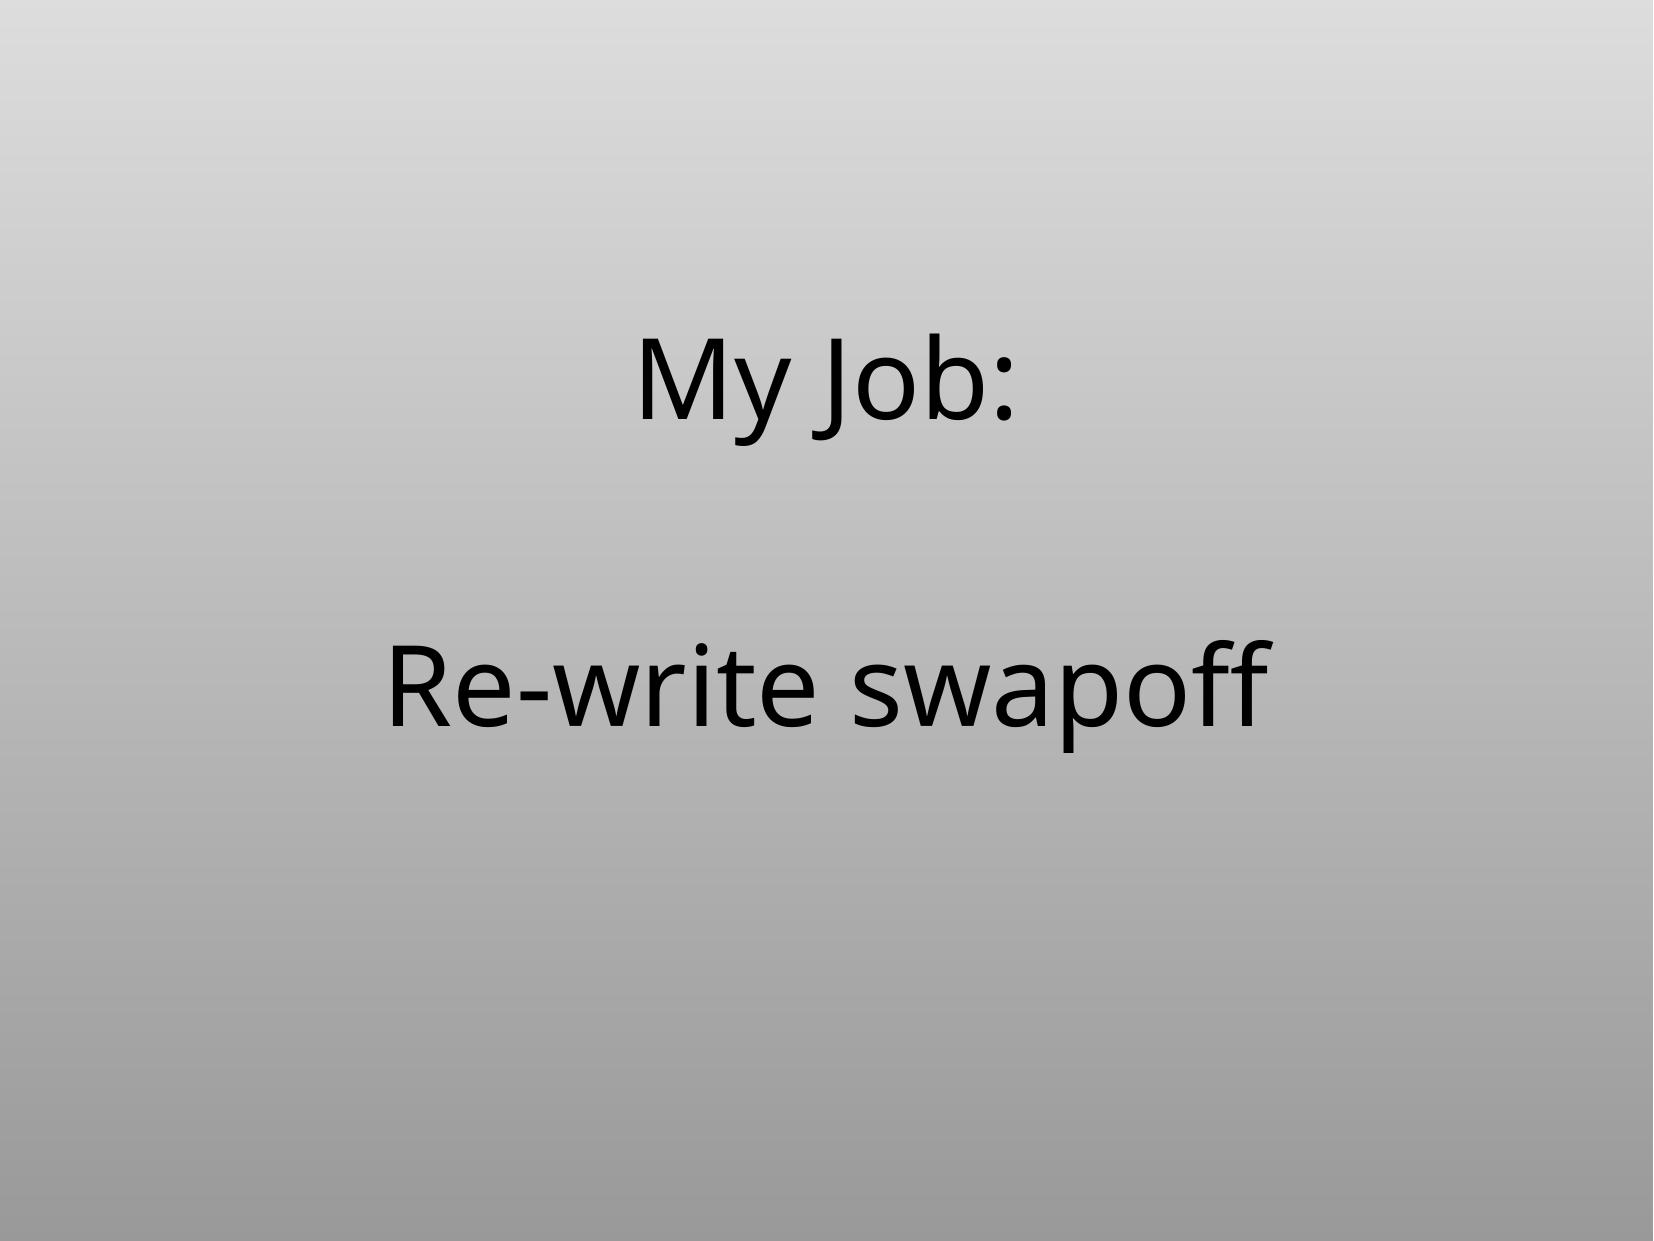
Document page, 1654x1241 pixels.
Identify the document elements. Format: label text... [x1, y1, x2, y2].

subtitle My Job: Re-write swapoff [82, 49, 1571, 1010]
